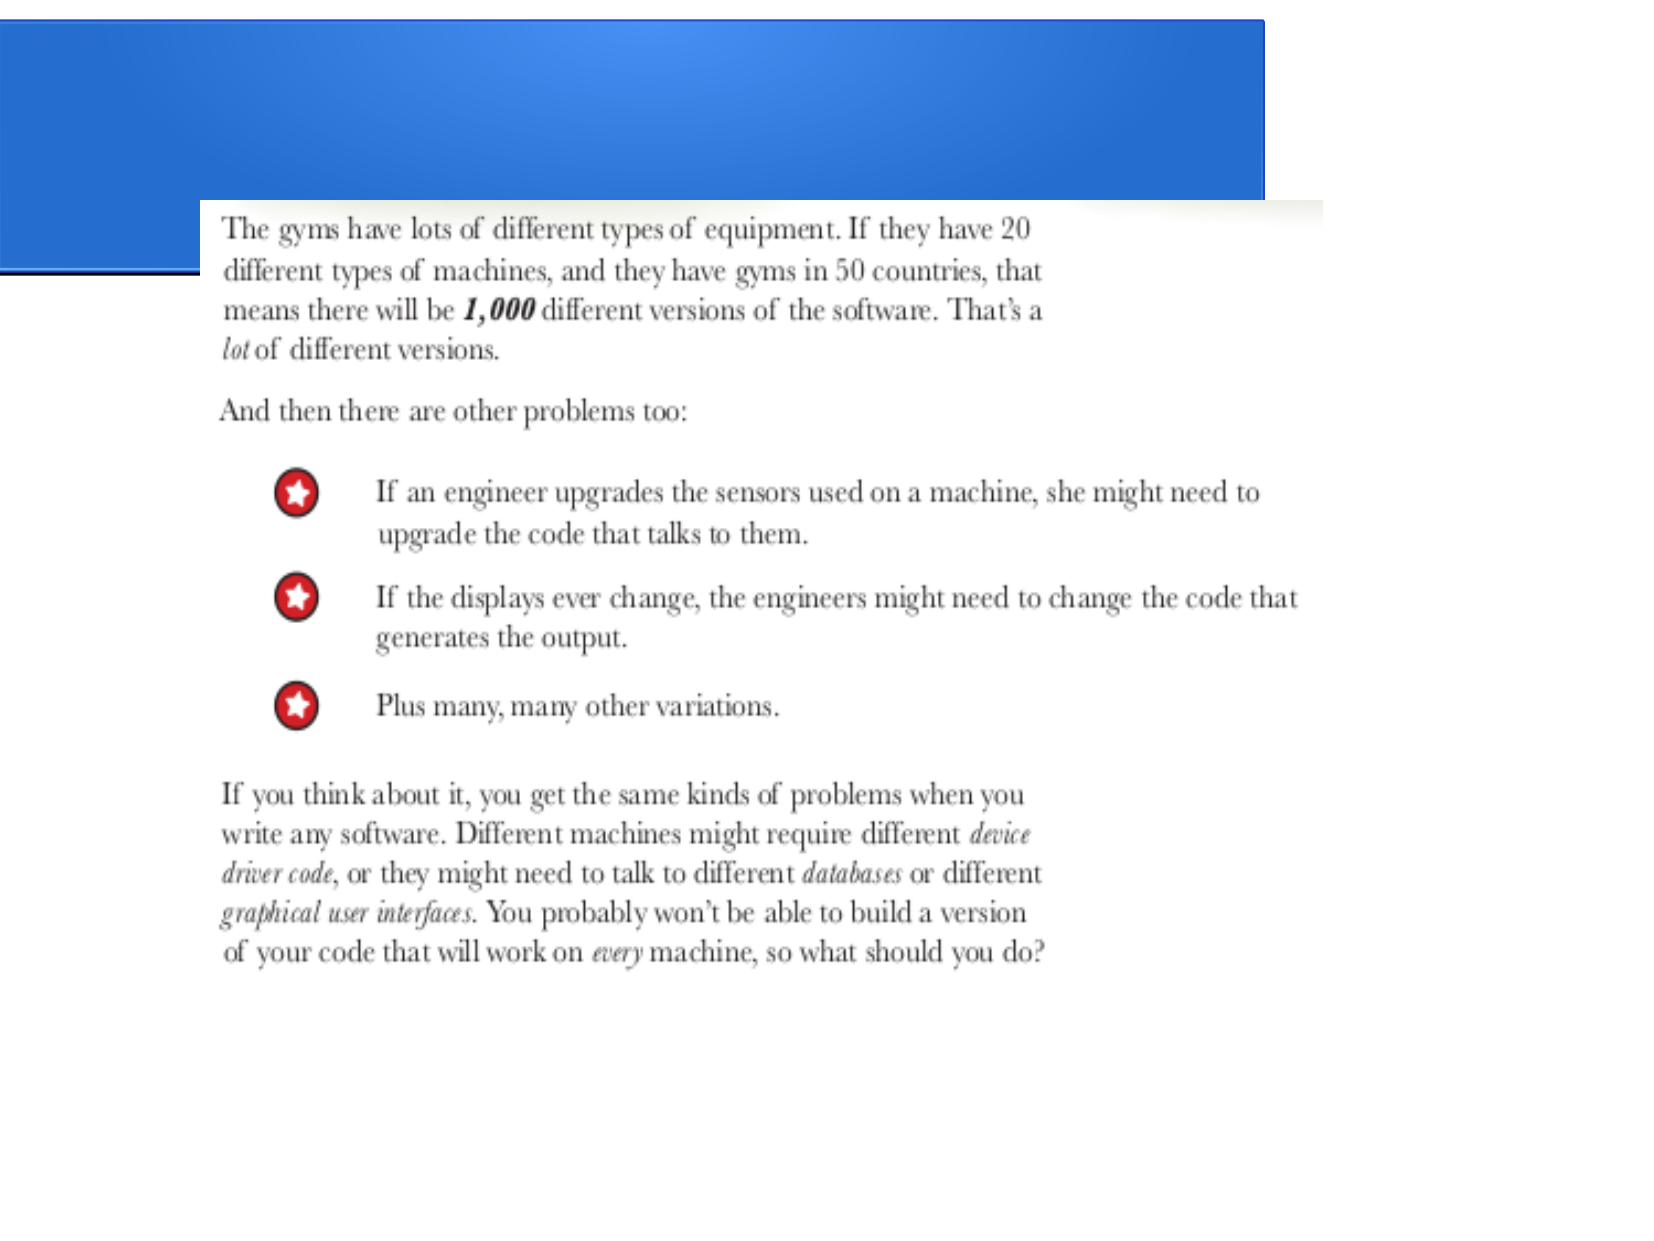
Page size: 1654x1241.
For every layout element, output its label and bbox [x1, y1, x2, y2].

picture [200, 200, 1323, 1004]
